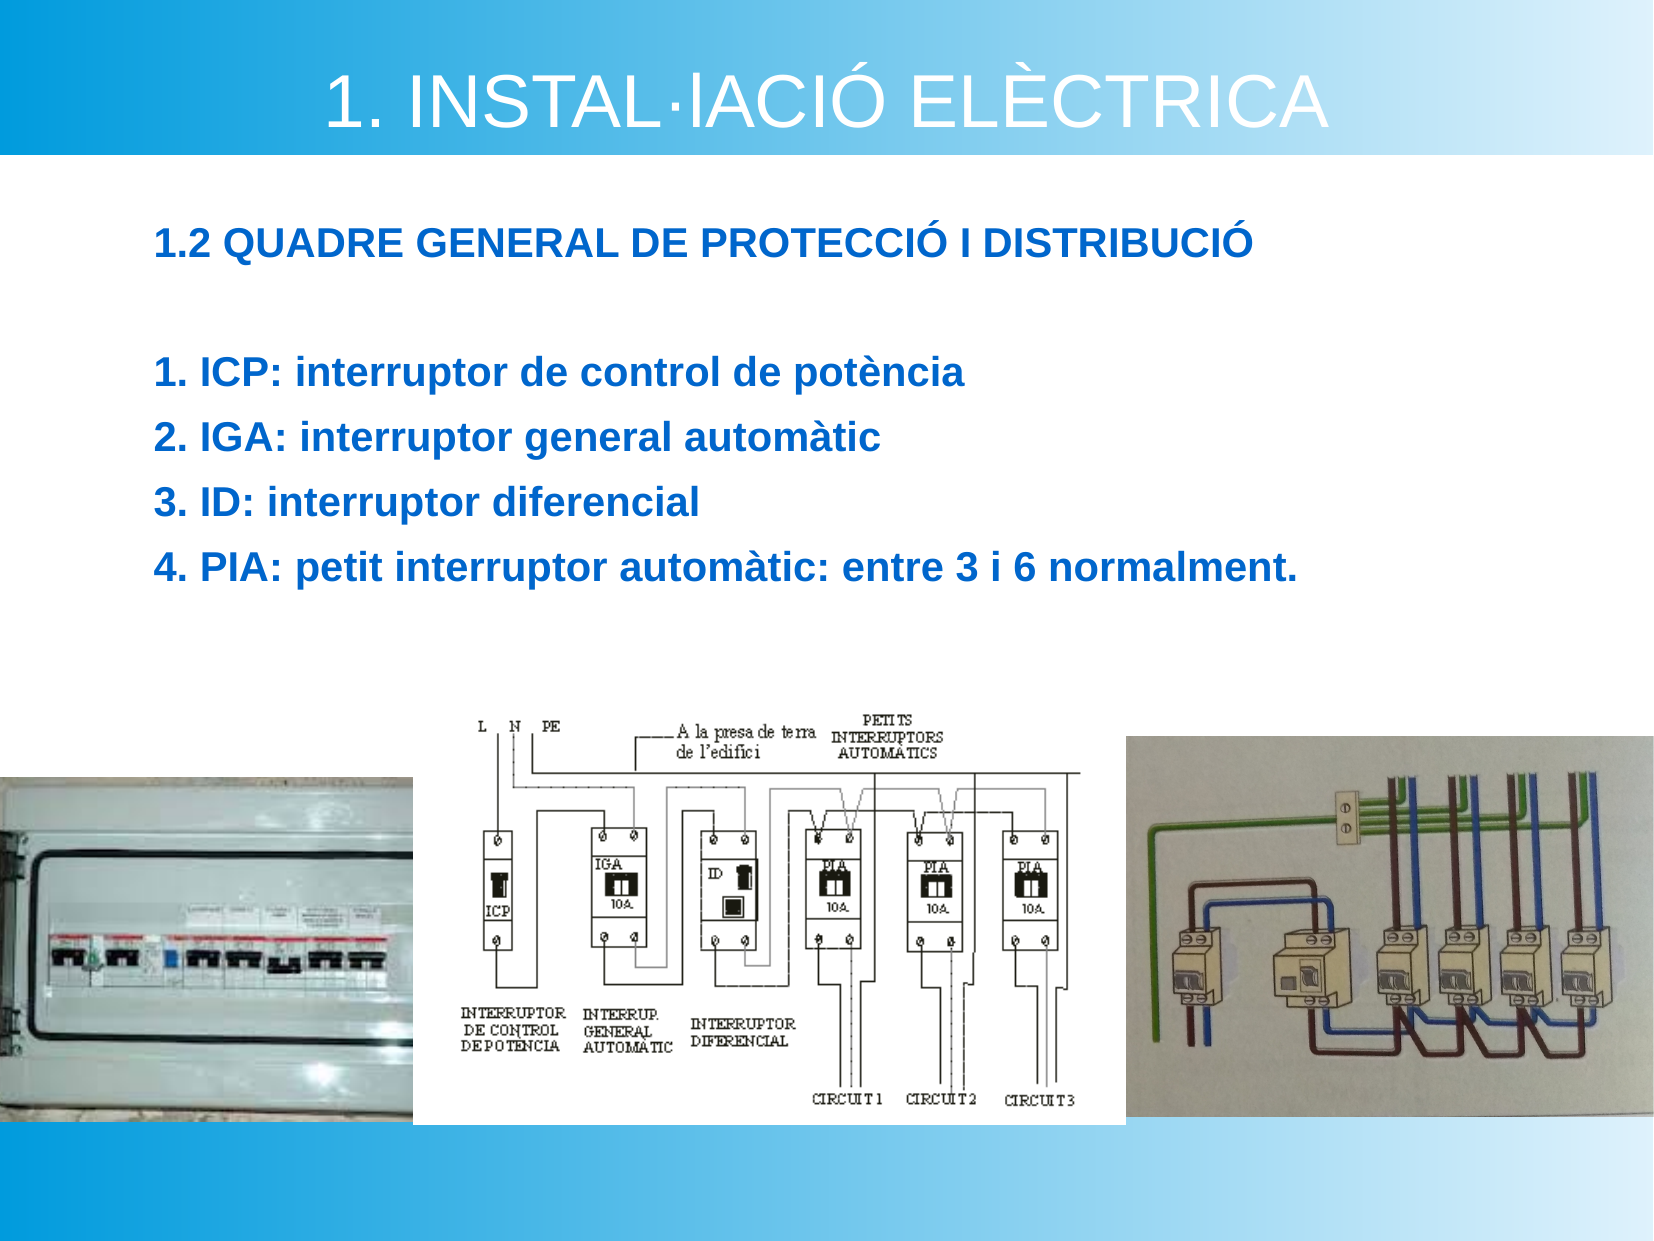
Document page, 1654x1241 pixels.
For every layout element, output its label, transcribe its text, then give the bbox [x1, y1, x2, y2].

picture [0, 696, 1654, 1241]
list 1.2 QUADRE GENERAL DE PROTECCIÓ I DISTRIBUCIÓ 1. ICP: interruptor de control de potència 2. IGA: interruptor general automàtic 3. ID: interruptor diferencial 4. PIA: petit interruptor automàtic: entre 3 i 6 normalment. [82, 219, 1571, 777]
title 1. INSTAL·lACIÓ ELÈCTRICA [82, 49, 1571, 155]
